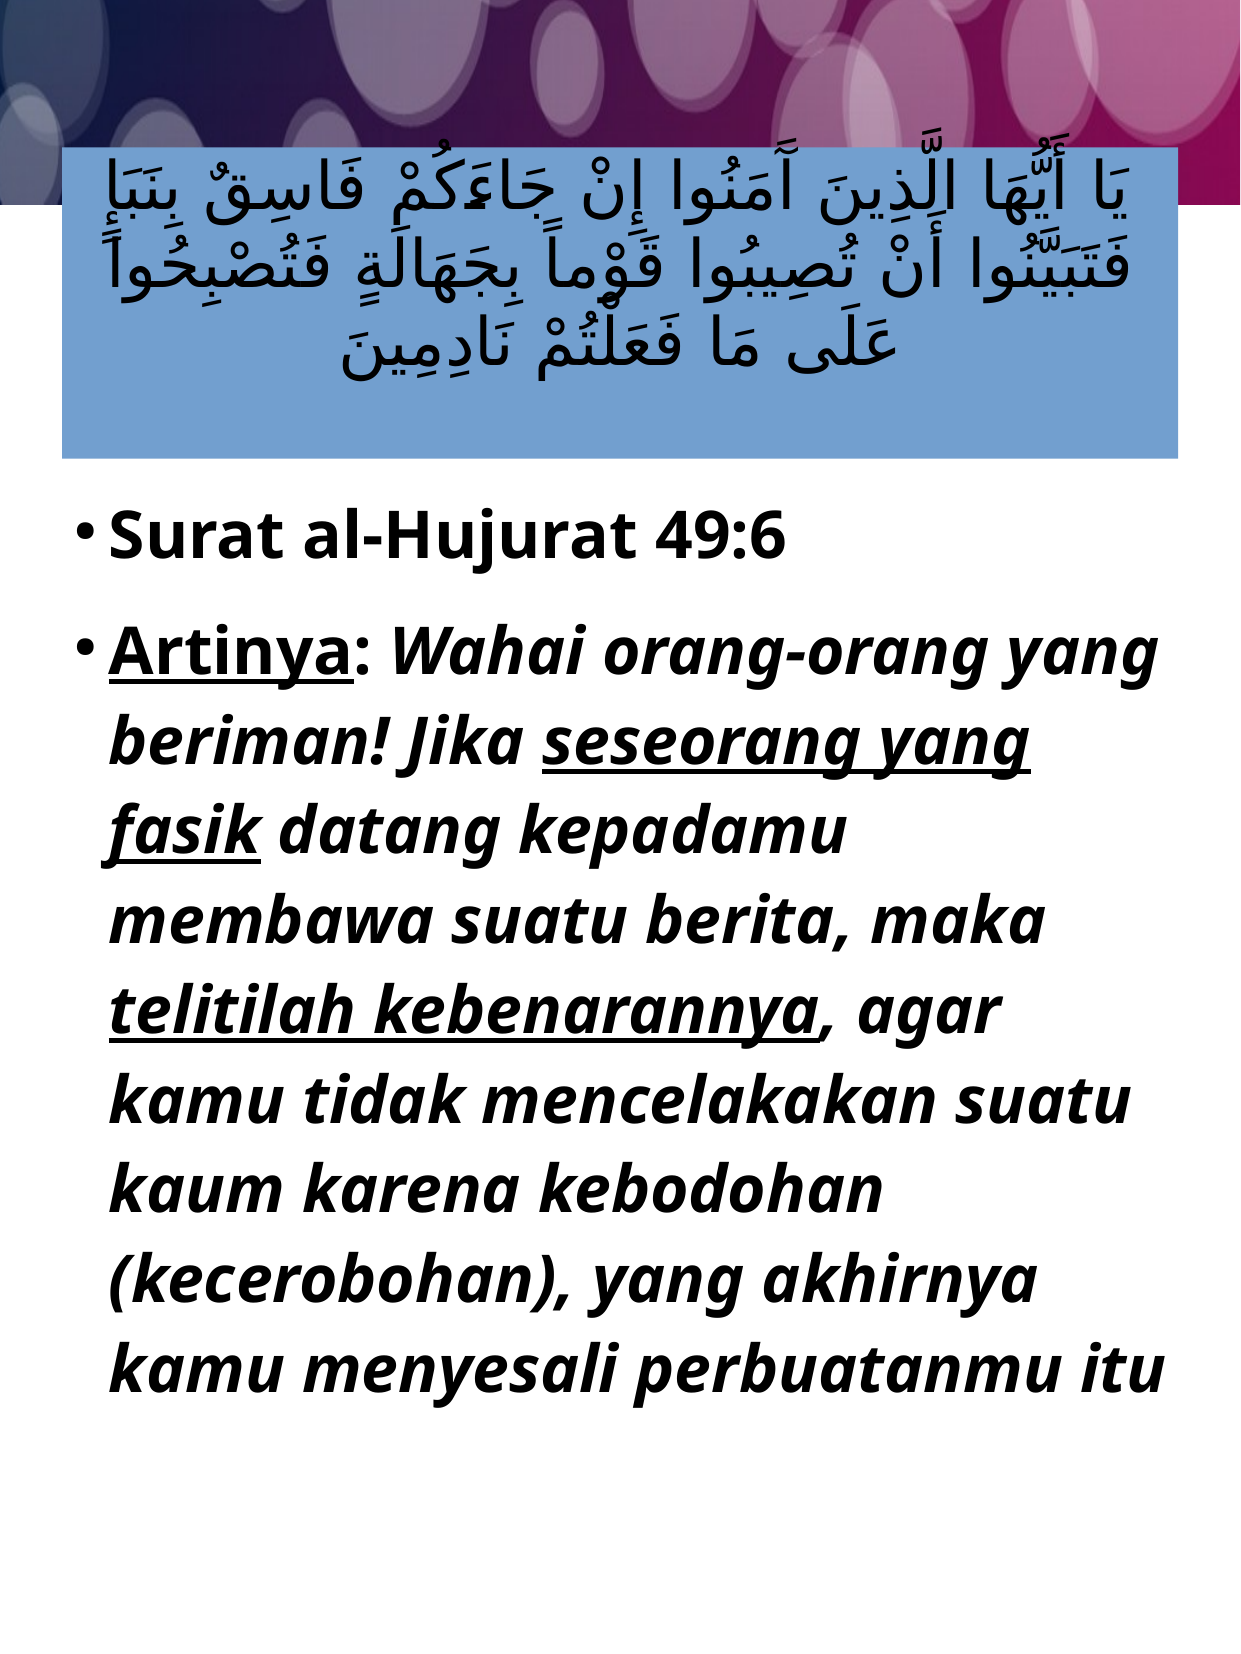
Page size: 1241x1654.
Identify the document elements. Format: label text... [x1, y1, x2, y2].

picture [0, 0, 1241, 205]
title يَا أَيُّهَا الَّذِينَ آَمَنُوا إِنْ جَاءَكُمْ فَاسِقٌ بِنَبَإٍ فَتَبَيَّنُوا أَنْ تُصِيبُوا قَوْماً بِجَهَالَةٍ فَتُصْبِحُوا عَلَى مَا فَعَلْتُمْ نَادِمِينَ [62, 147, 1179, 459]
list Surat al-Hujurat 49:6 Artinya: Wahai orang-orang yang beriman! Jika seseorang yang fasik datang kepadamu membawa suatu berita, maka telitilah kebenarannya, agar kamu tidak mencelakakan suatu kaum karena kebodohan (kecerobohan), yang akhirnya kamu menyesali perbuatanmu itu [62, 488, 1179, 1449]
